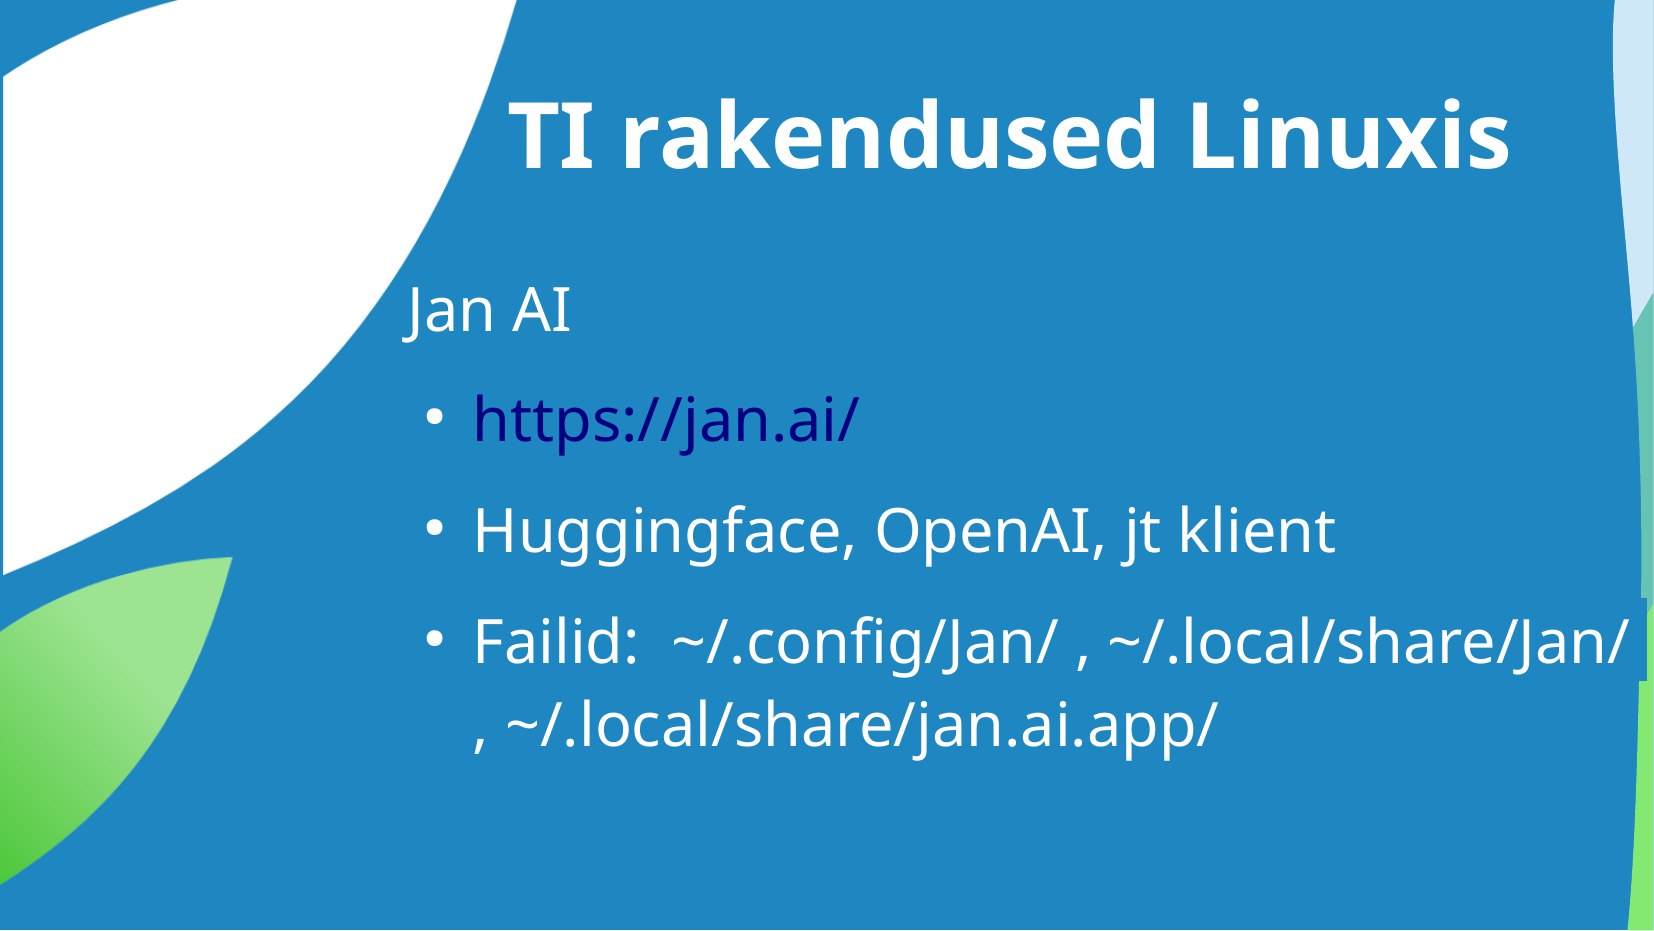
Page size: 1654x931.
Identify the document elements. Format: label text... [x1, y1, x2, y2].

list Jan AI https://jan.ai/ Huggingface, OpenAI, jt klient Failid: ~/.config/Jan/ , ~/.local/share/Jan/ , ~/.local/share/jan.ai.app/ [407, 265, 1654, 827]
title TI rakendused Linuxis [383, 59, 1636, 207]
picture [0, 0, 517, 885]
